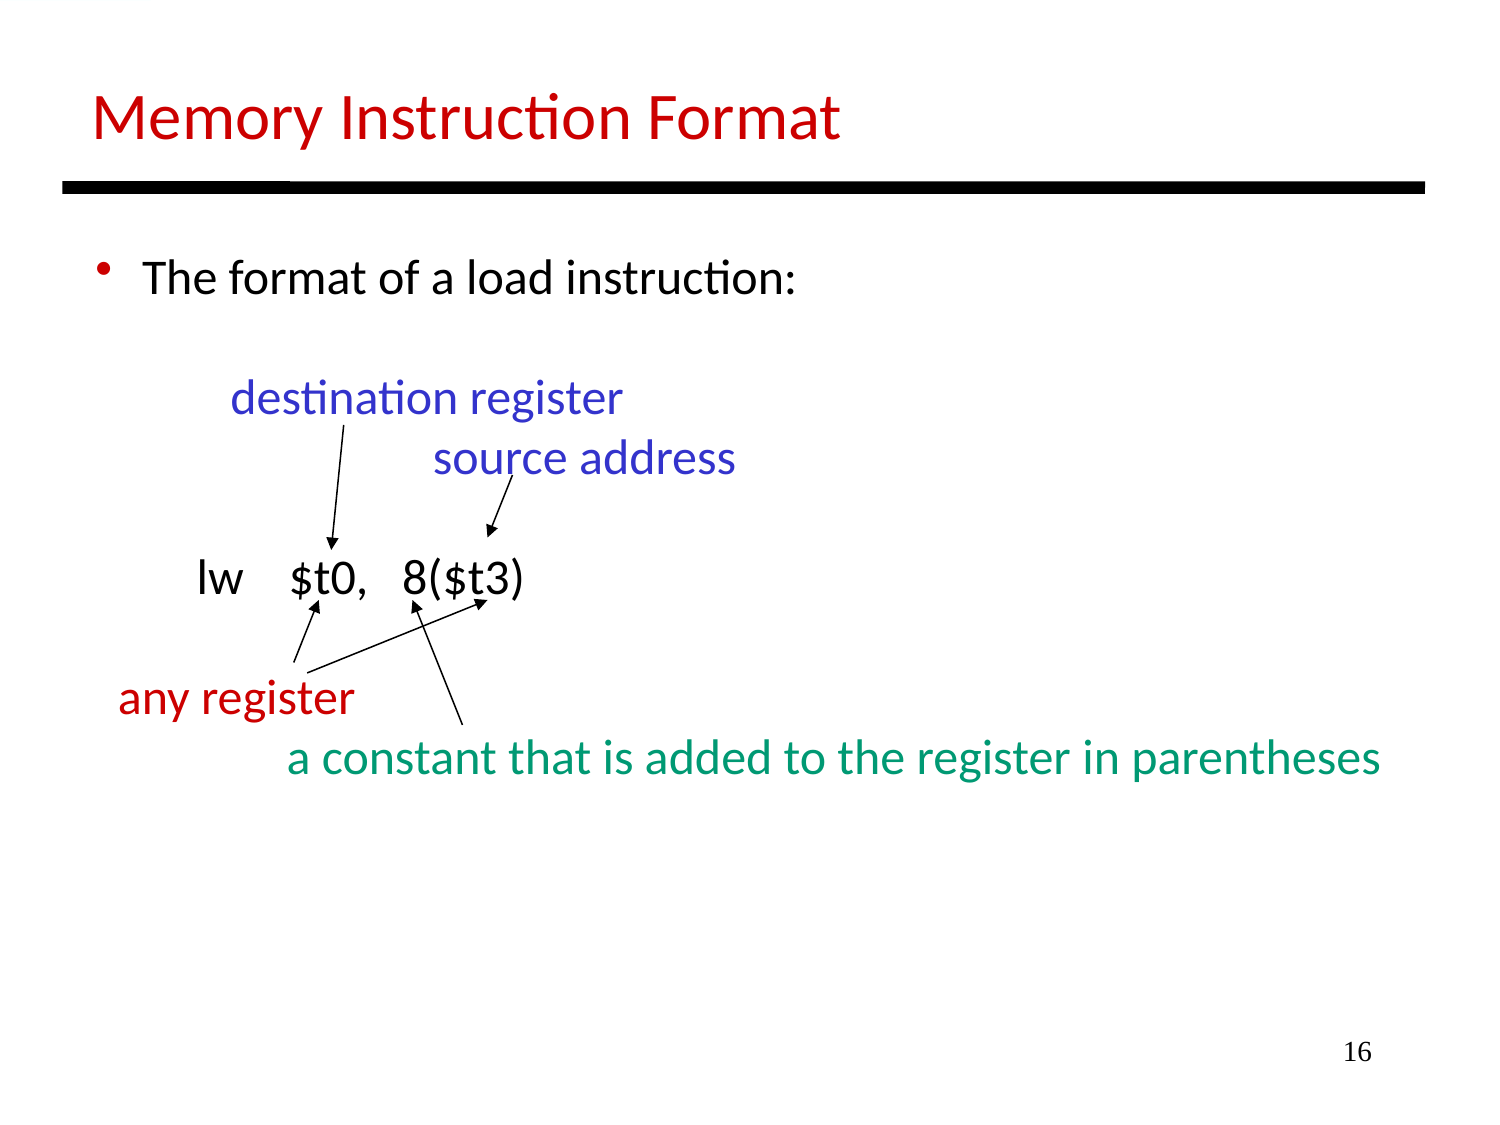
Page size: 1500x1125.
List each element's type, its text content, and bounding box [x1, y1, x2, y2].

text_box The format of a load instruction: destination register source address lw $t0, 8($t3) any register a constant that is added to the register in parentheses [80, 237, 1397, 793]
slide_number <number> [1074, 1025, 1388, 1100]
text_box Memory Instruction Format [77, 65, 858, 160]
